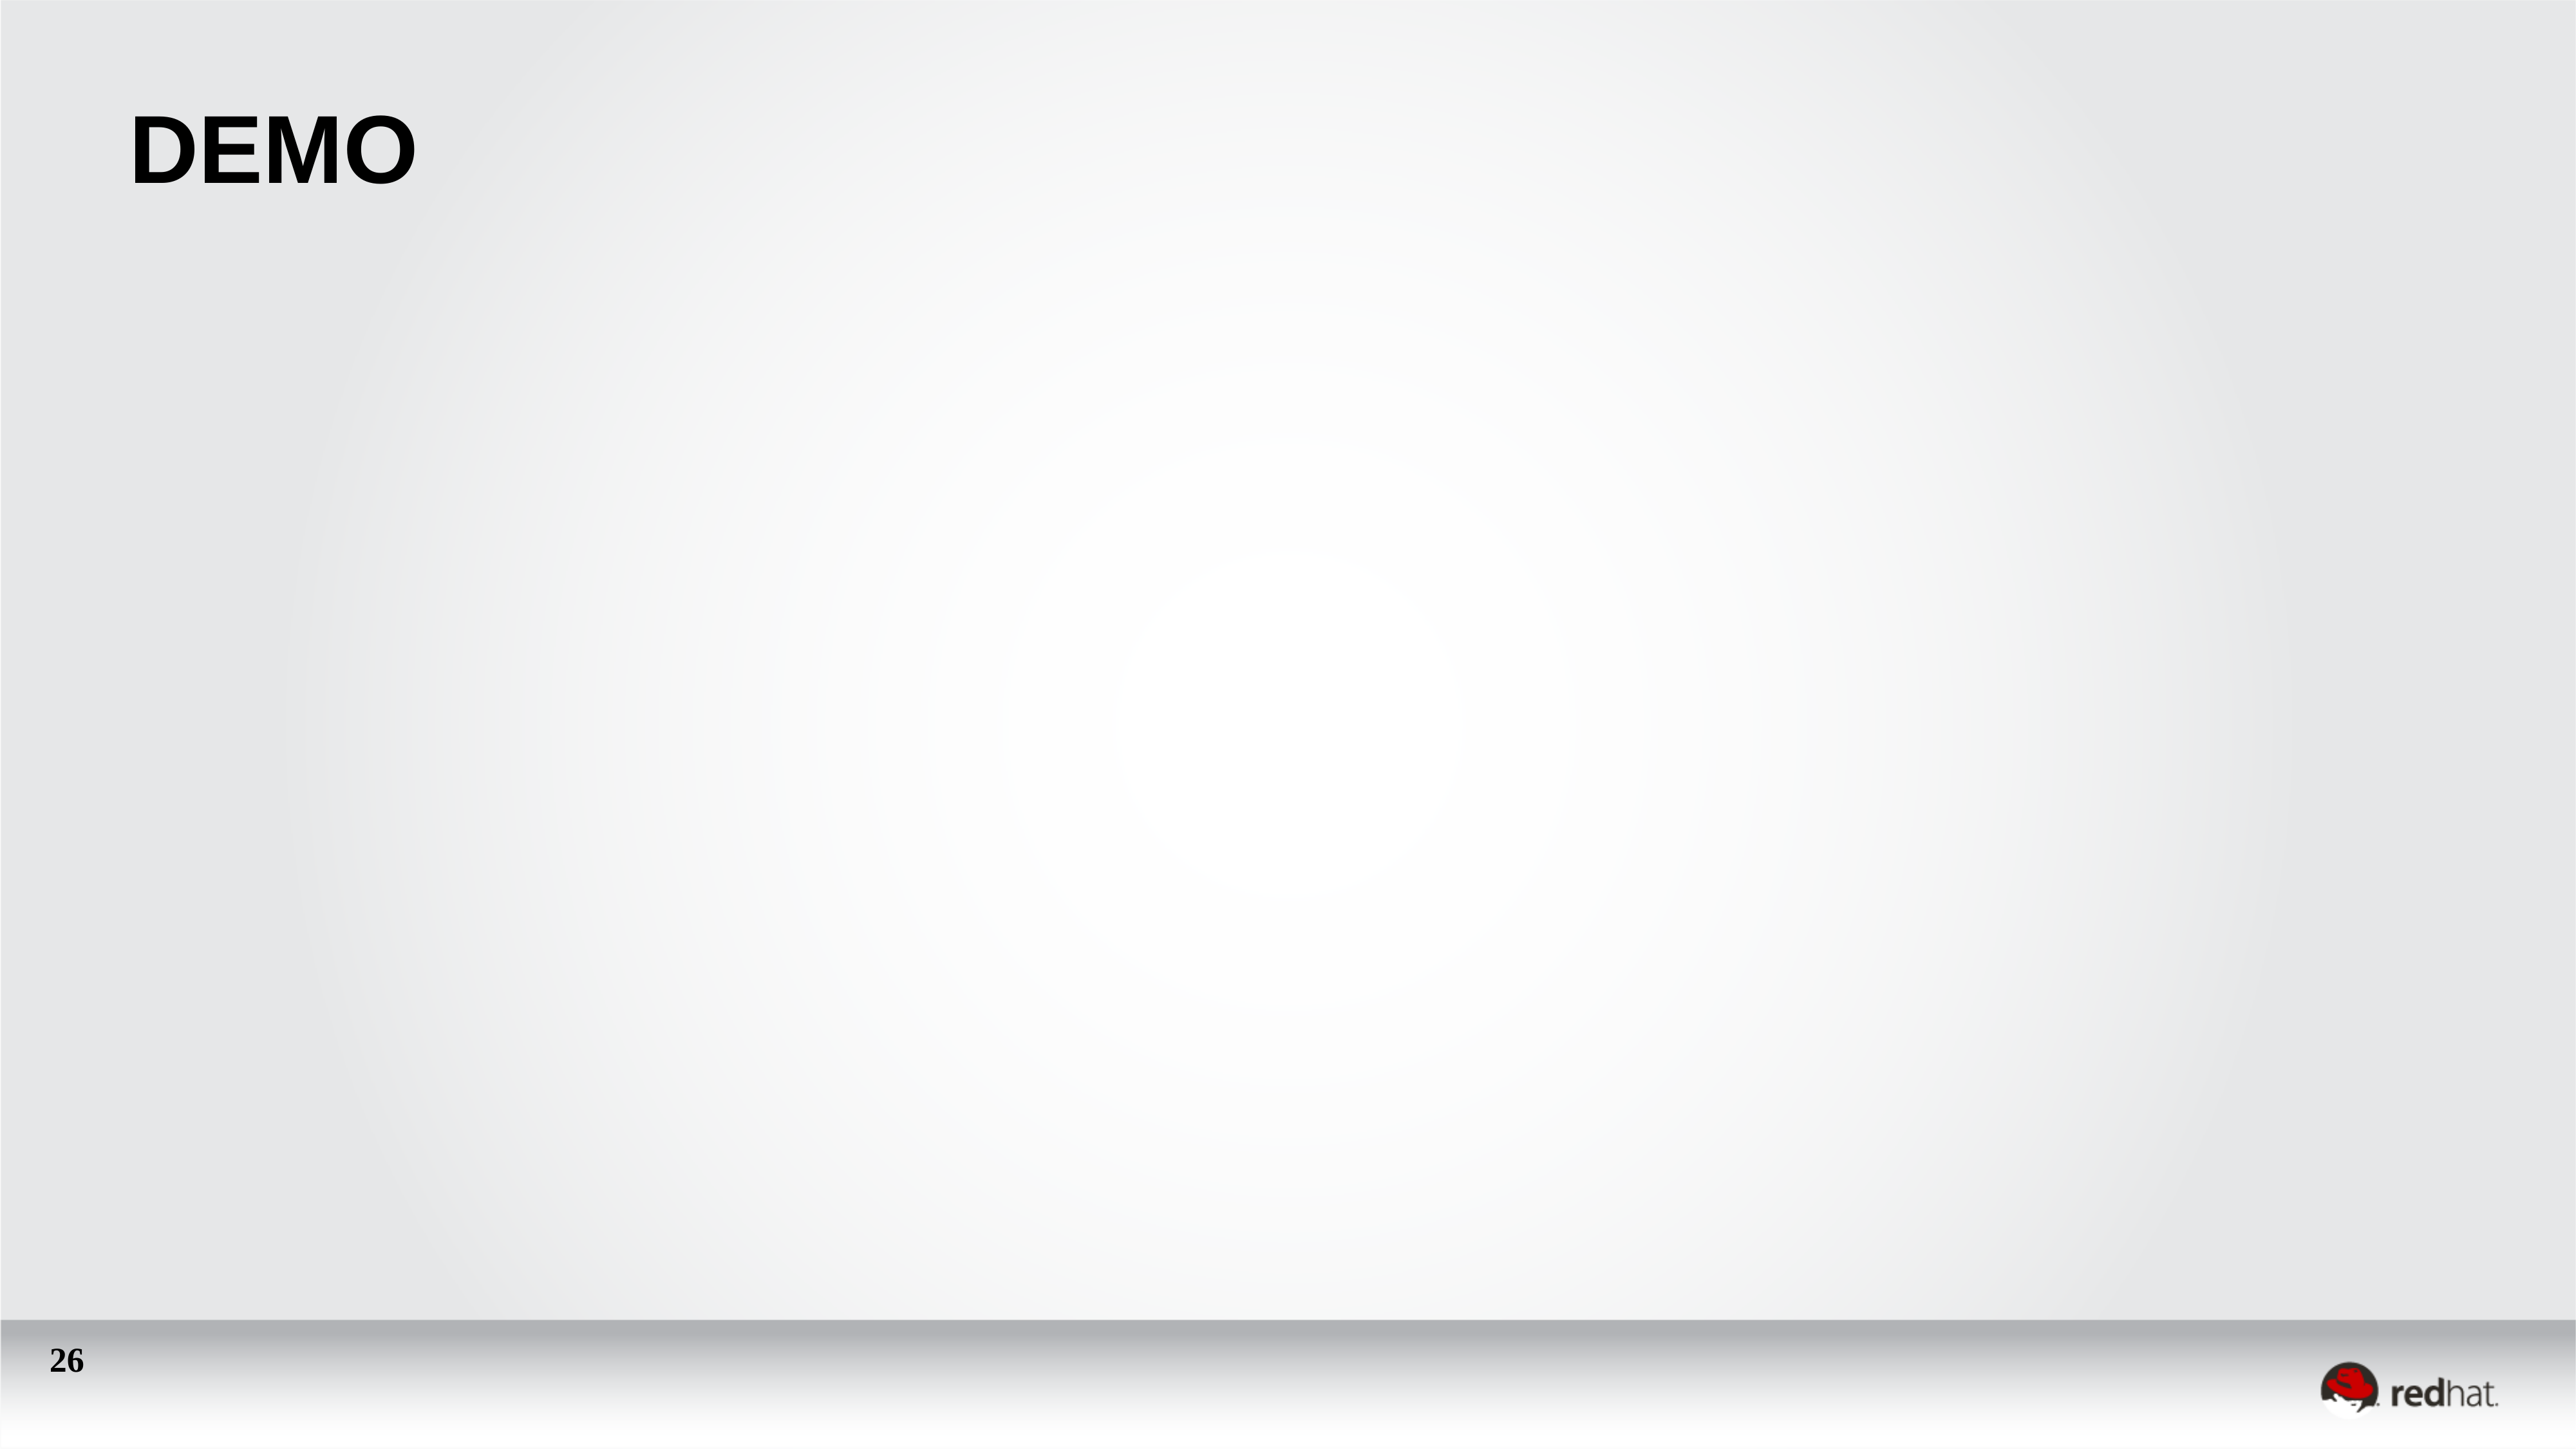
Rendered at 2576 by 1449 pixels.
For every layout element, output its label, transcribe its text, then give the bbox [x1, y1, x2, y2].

picture [0, 0, 2576, 1449]
title DEMO [129, 57, 2447, 242]
